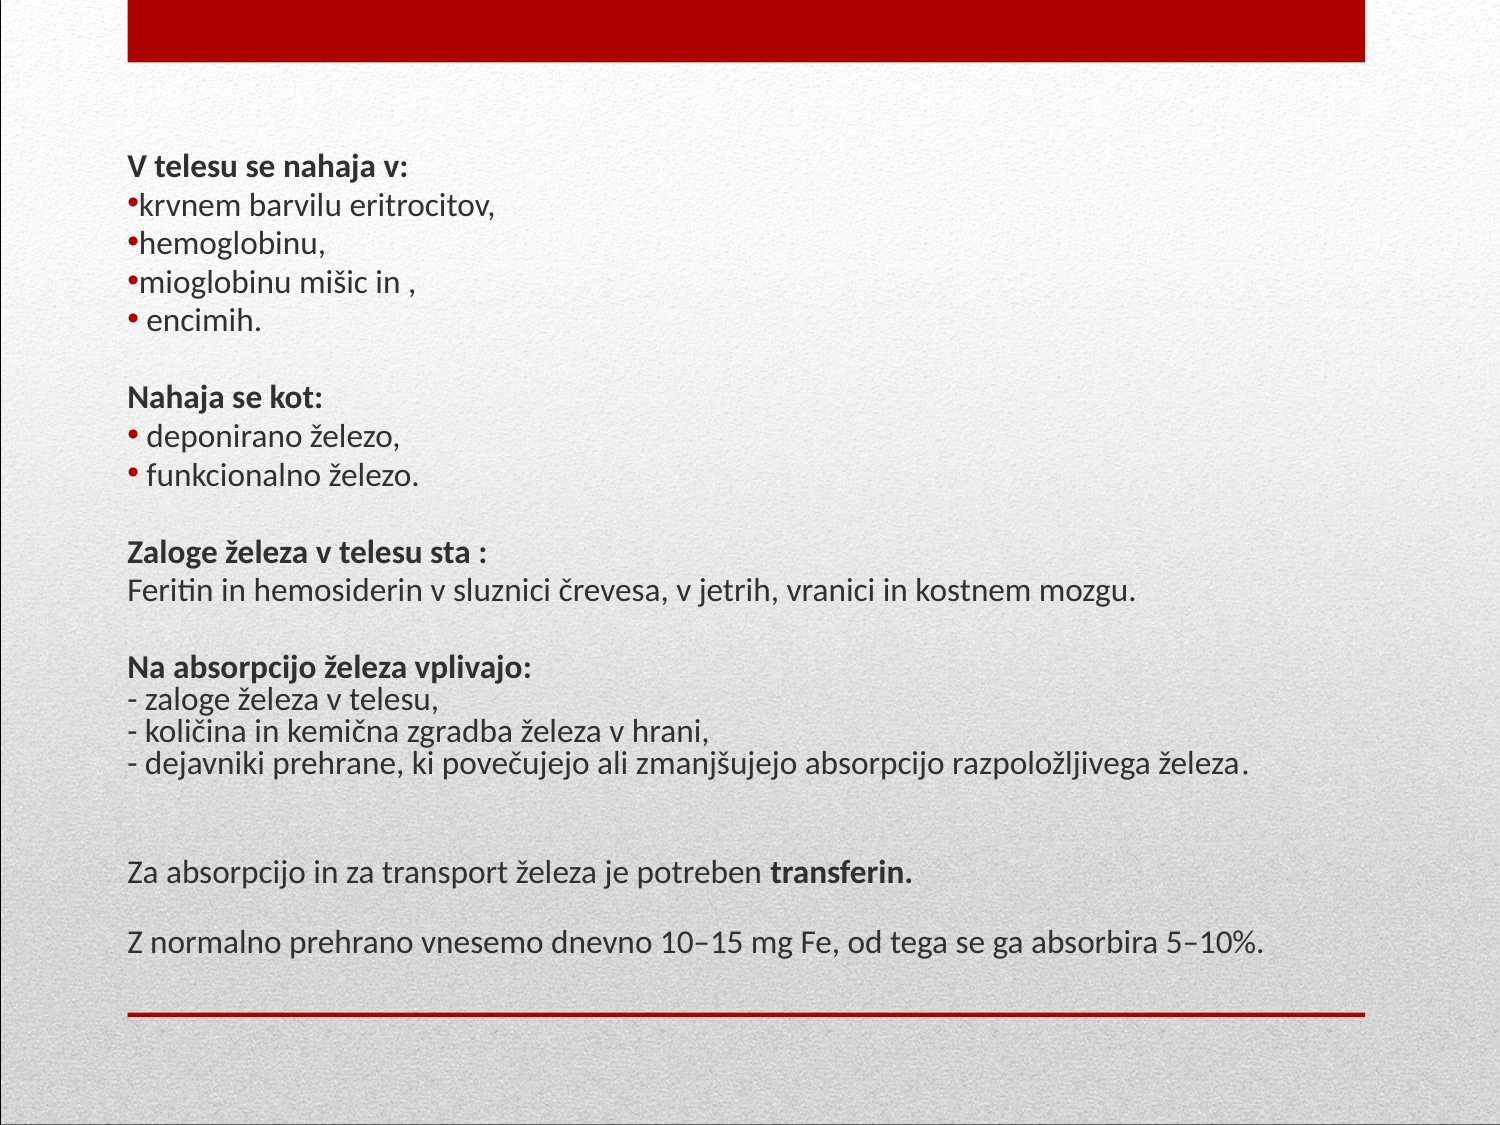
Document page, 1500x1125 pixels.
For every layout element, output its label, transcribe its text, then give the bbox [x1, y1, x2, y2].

list V telesu se nahaja v: krvnem barvilu eritrocitov, hemoglobinu, mioglobinu mišic in , encimih. Nahaja se kot: deponirano železo, funkcionalno železo. Zaloge železa v telesu sta : Feritin in hemosiderin v sluznici črevesa, v jetrih, vranici in kostnem mozgu. Na absorpcijo železa vplivajo: - zaloge železa v telesu, - količina in kemična zgradba železa v hrani, - dejavniki prehrane, ki povečujejo ali zmanjšujejo absorpcijo razpoložljivega železa. Za absorpcijo in za transport železa je potreben transferin. Z normalno prehrano vnesemo dnevno 10–15 mg Fe, od tega se ga absorbira 5–10%. [112, 78, 1350, 988]
picture [0, 0, 1500, 1125]
